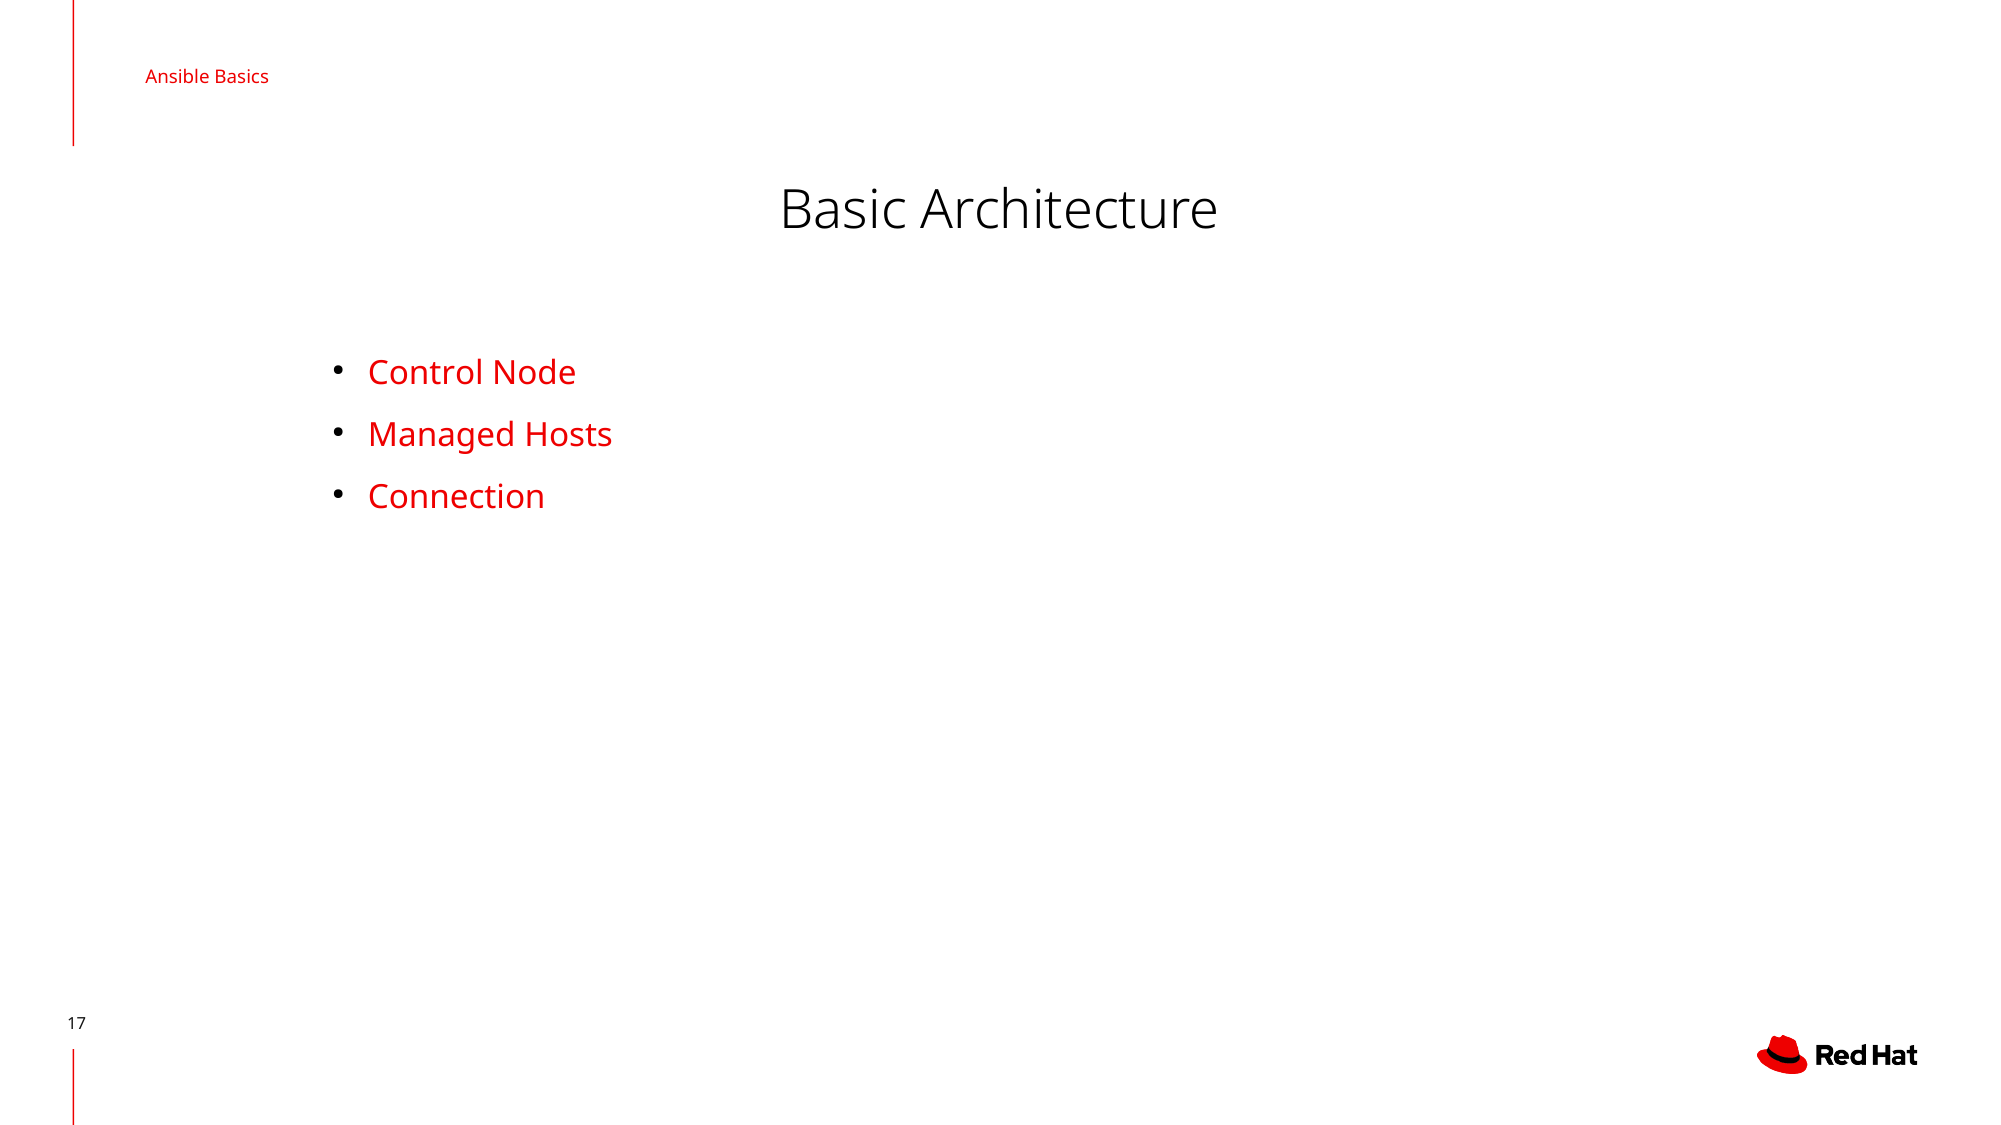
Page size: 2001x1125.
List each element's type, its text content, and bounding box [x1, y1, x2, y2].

text_box Control Node Managed Hosts Connection [332, 329, 1653, 568]
title Basic Architecture [287, 155, 1713, 315]
subtitle Ansible Basics [73, 9, 918, 143]
picture [1757, 1035, 1918, 1074]
